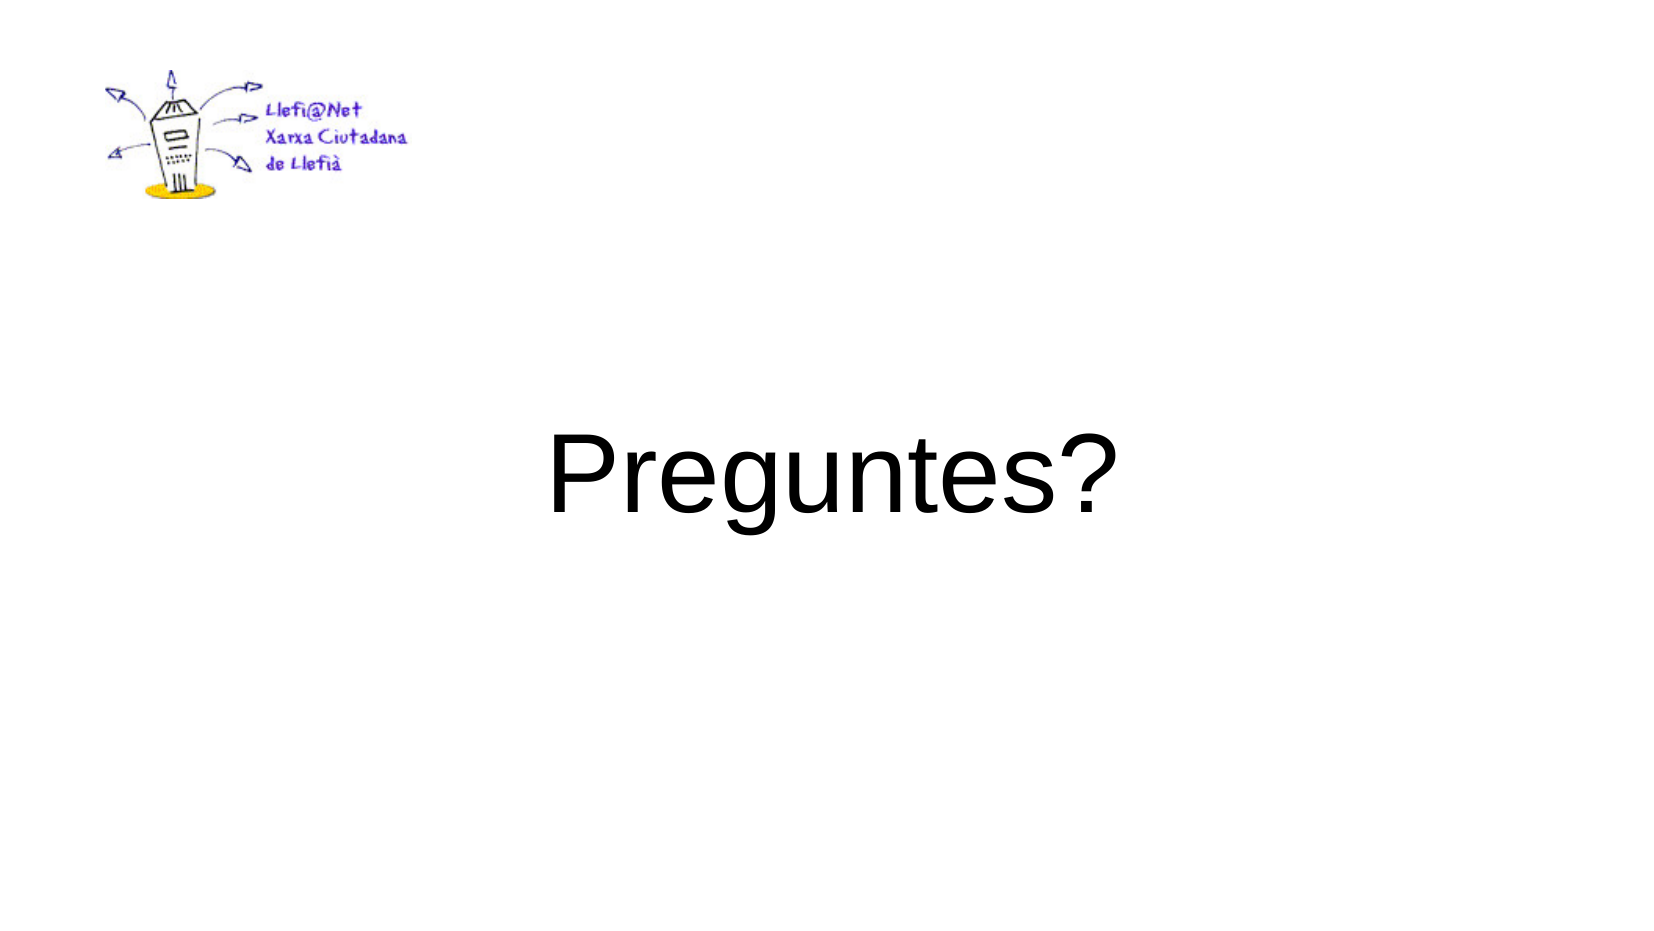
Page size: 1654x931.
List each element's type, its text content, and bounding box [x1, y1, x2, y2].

text_box Preguntes? [82, 402, 1583, 544]
picture [105, 70, 412, 199]
